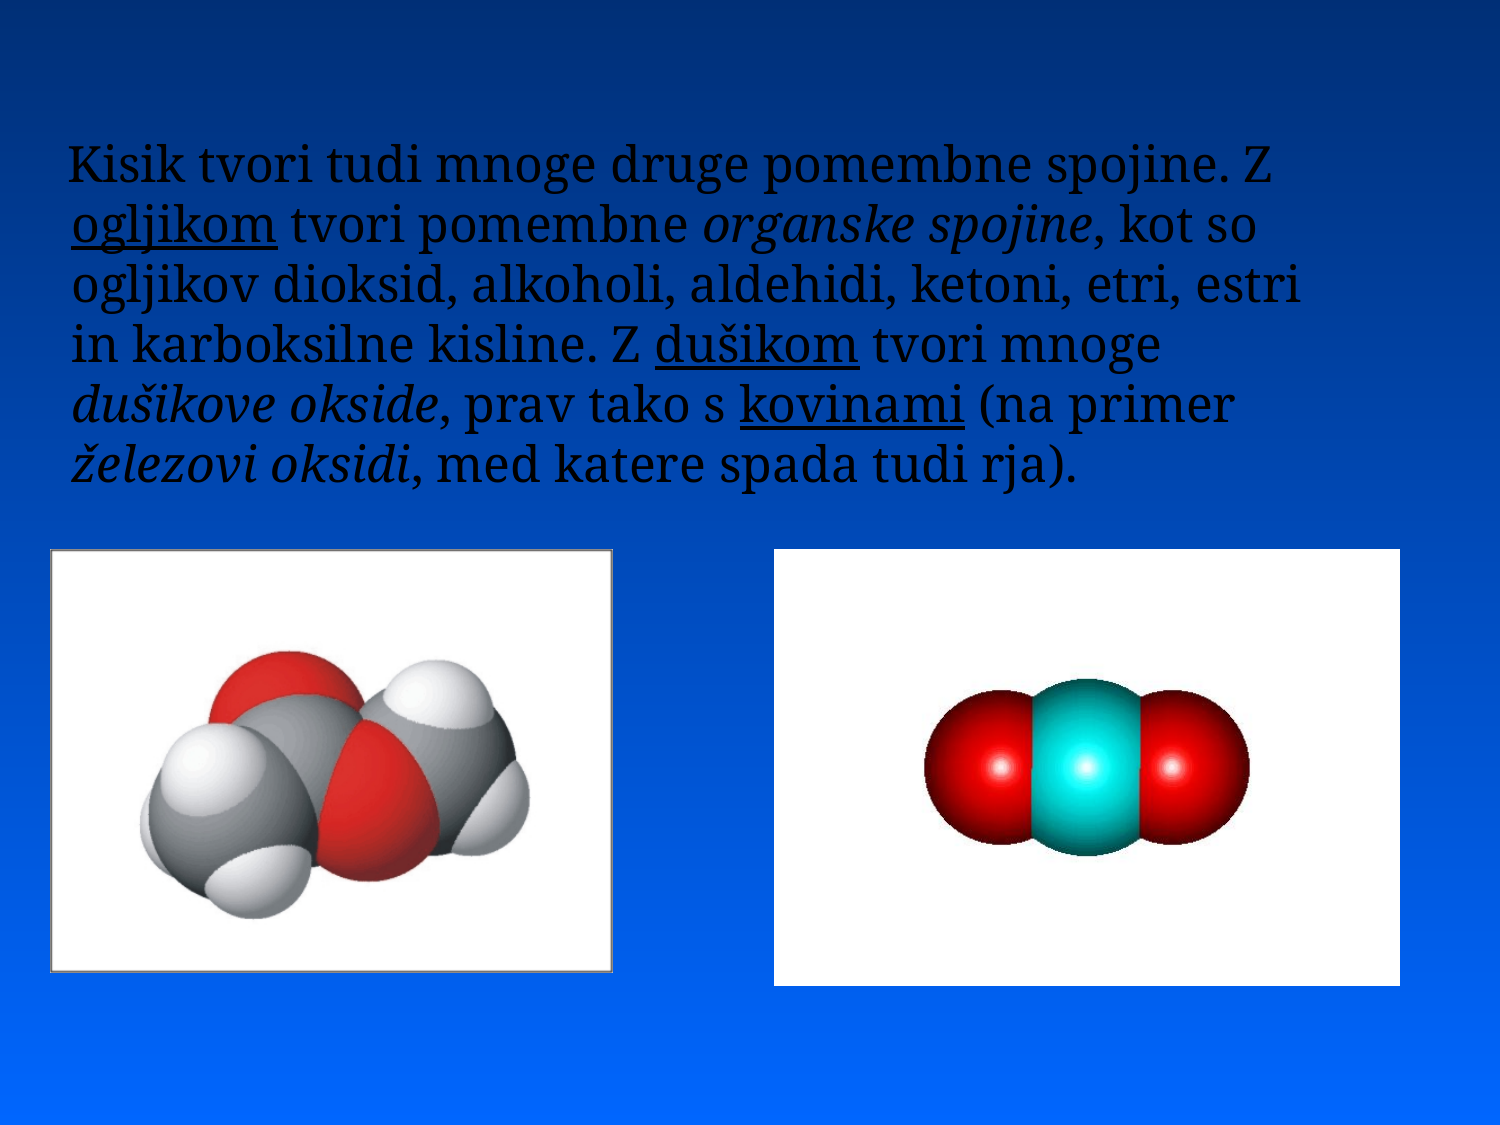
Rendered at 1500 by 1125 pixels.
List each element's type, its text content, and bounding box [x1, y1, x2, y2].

picture [774, 549, 1400, 986]
picture [50, 549, 613, 973]
list Kisik tvori tudi mnoge druge pomembne spojine. Z ogljikom tvori pomembne organske spojine, kot so ogljikov dioksid, alkoholi, aldehidi, ketoni, etri, estri in karboksilne kisline. Z dušikom tvori mnoge dušikove okside, prav tako s kovinami (na primer železovi oksidi, med katere spada tudi rja). [0, 125, 1350, 868]
